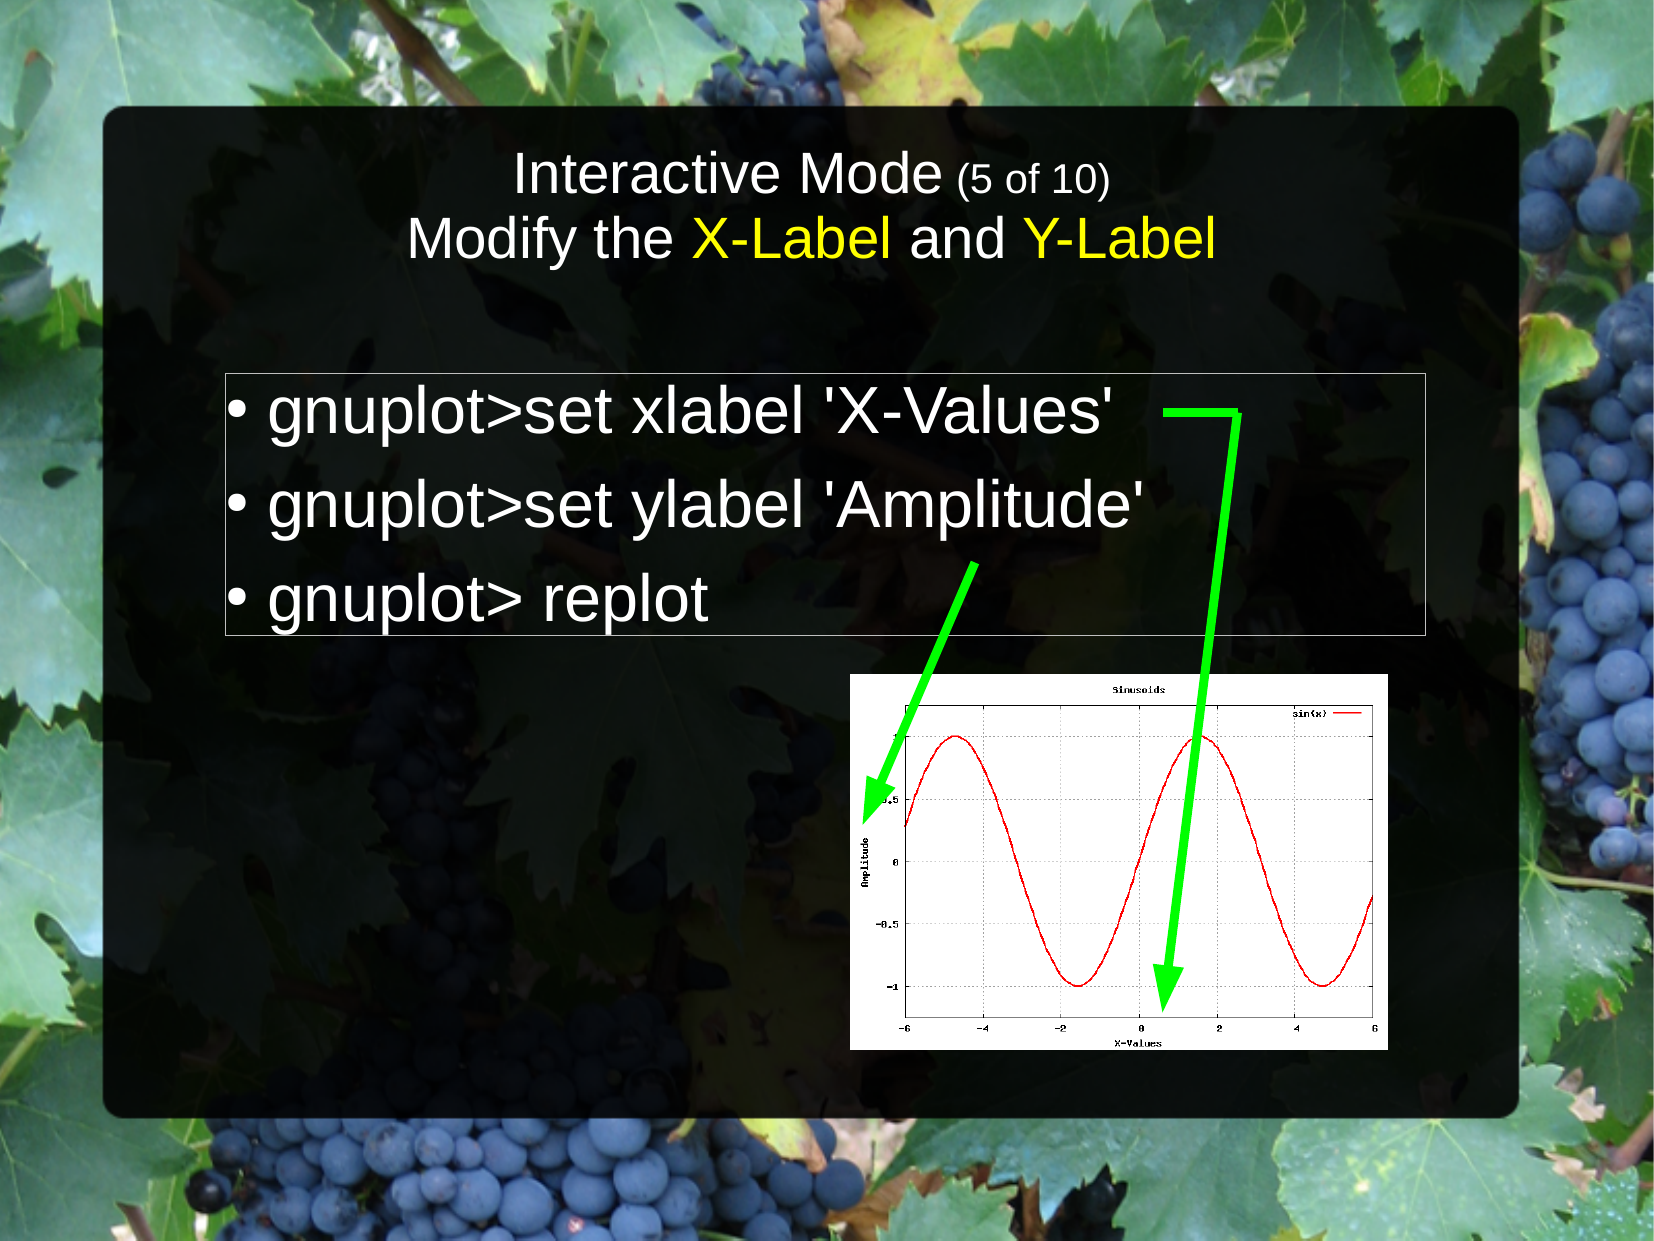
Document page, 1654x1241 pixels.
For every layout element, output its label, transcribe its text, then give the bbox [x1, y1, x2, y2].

title Interactive Mode (5 of 10) Modify the X-Label and Y-Label [118, 141, 1506, 272]
picture [0, 0, 1654, 1241]
subtitle gnuplot>set xlabel 'X-Values' gnuplot>set ylabel 'Amplitude' gnuplot> replot [225, 373, 1426, 636]
